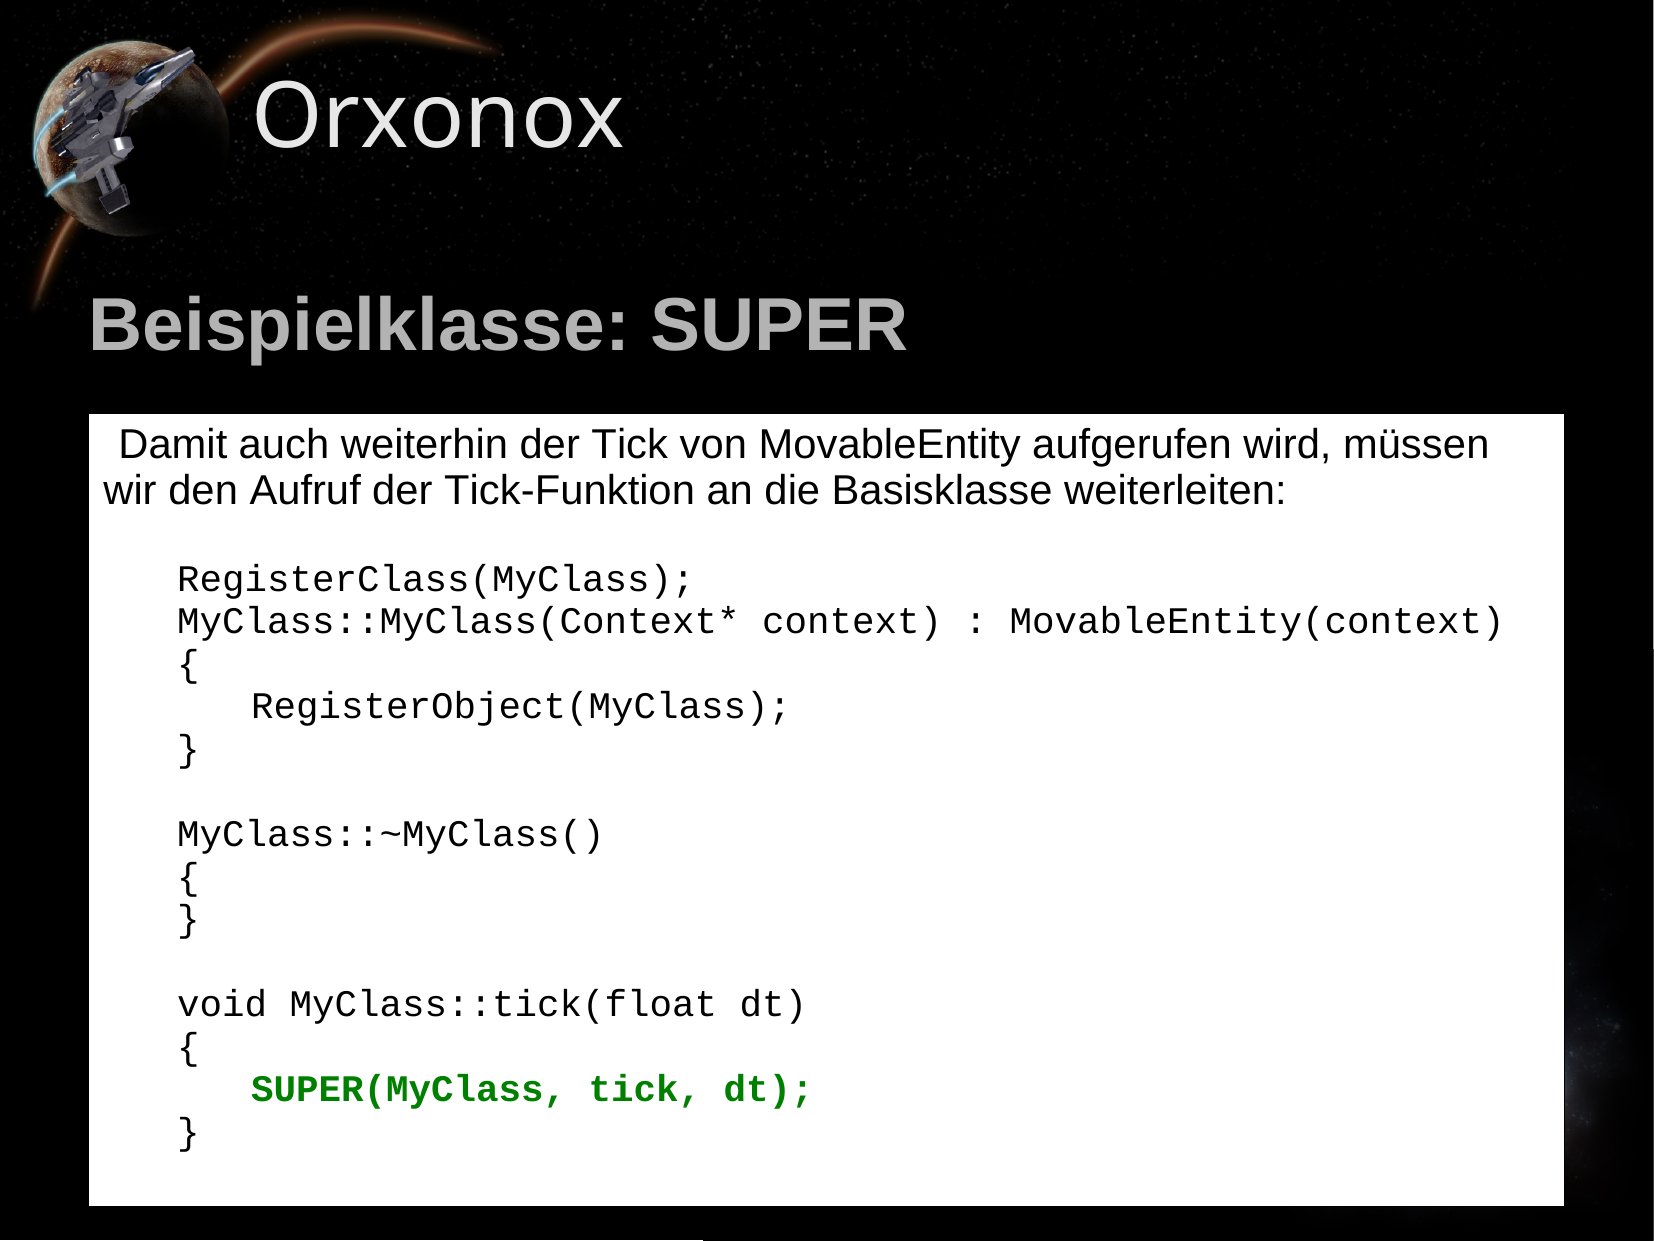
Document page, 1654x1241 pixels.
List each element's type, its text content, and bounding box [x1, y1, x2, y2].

picture [703, 649, 1654, 1241]
text_box Damit auch weiterhin der Tick von MovableEntity aufgerufen wird, müssen wir den Aufruf der Tick-Funktion an die Basisklasse weiterleiten: RegisterClass(MyClass); MyClass::MyClass(Context* context) : MovableEntity(context) { RegisterObject(MyClass); } MyClass::~MyClass() { } void MyClass::tick(float dt) { SUPER(MyClass, tick, dt); } [88, 413, 1565, 1207]
picture [0, 0, 1607, 443]
title Beispielklasse: SUPER [88, 265, 1577, 384]
